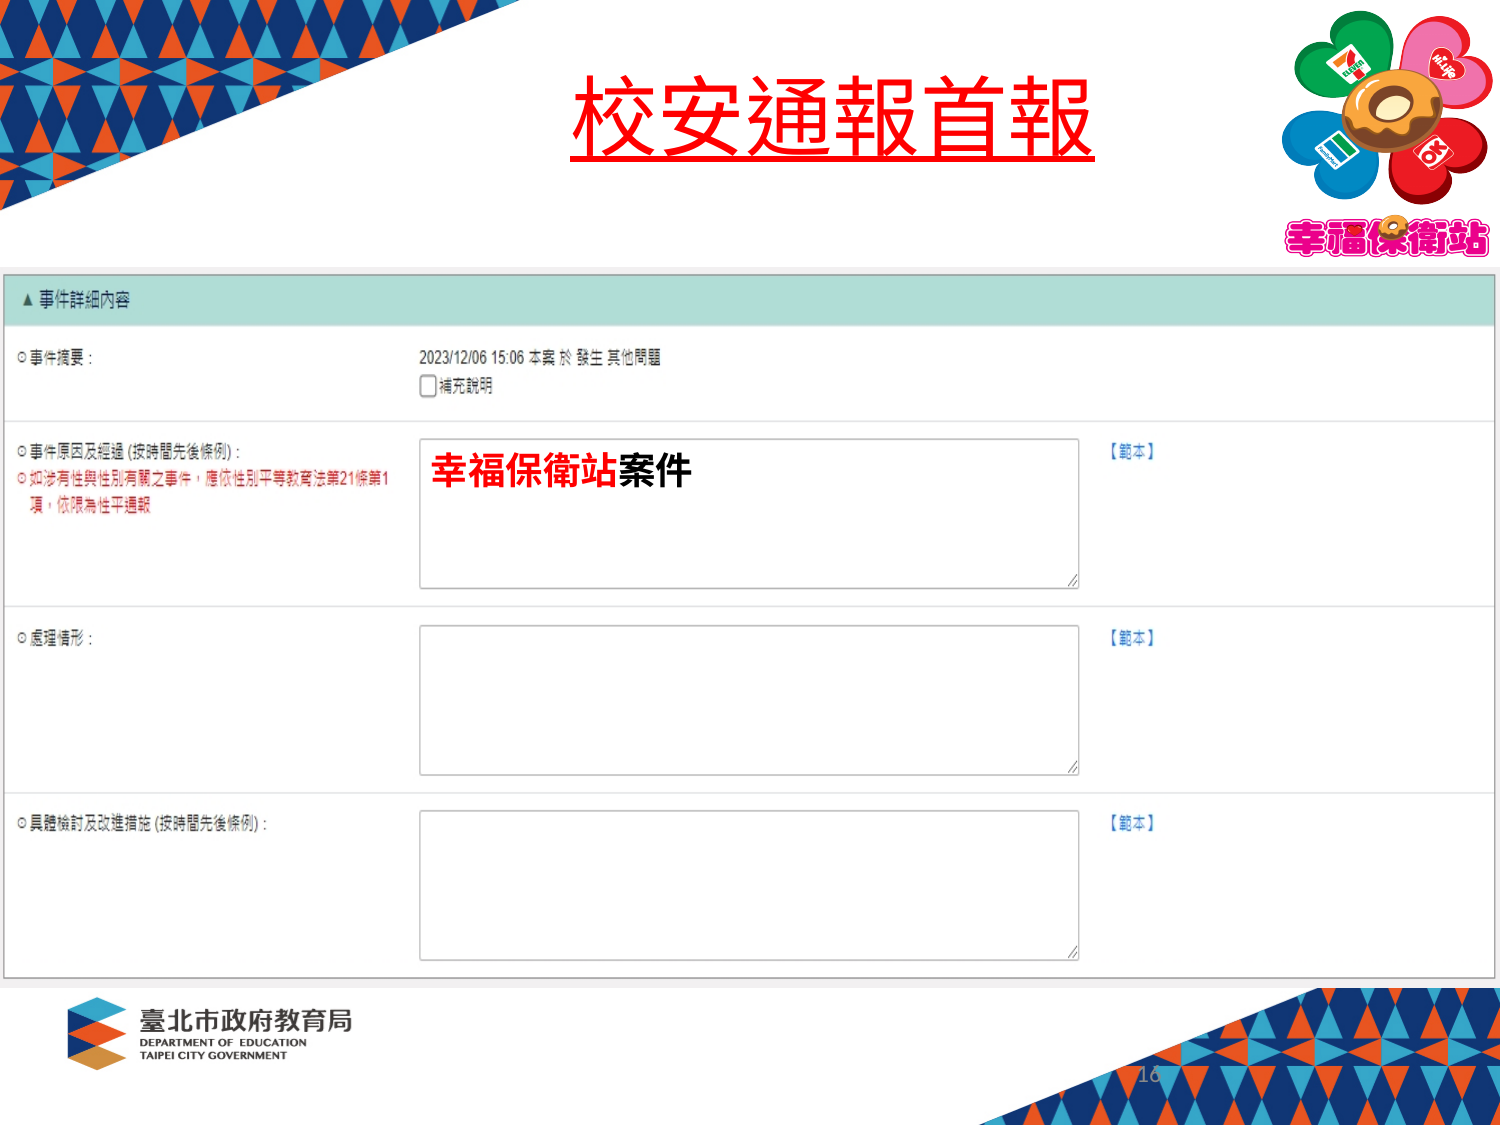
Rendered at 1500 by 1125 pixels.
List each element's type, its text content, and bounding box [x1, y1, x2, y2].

picture [0, 267, 1500, 988]
text_box 校安通報首報 [478, 55, 1187, 175]
text_box [1121, 1042, 1459, 1103]
text_box 幸福保衛站案件 [415, 439, 715, 501]
